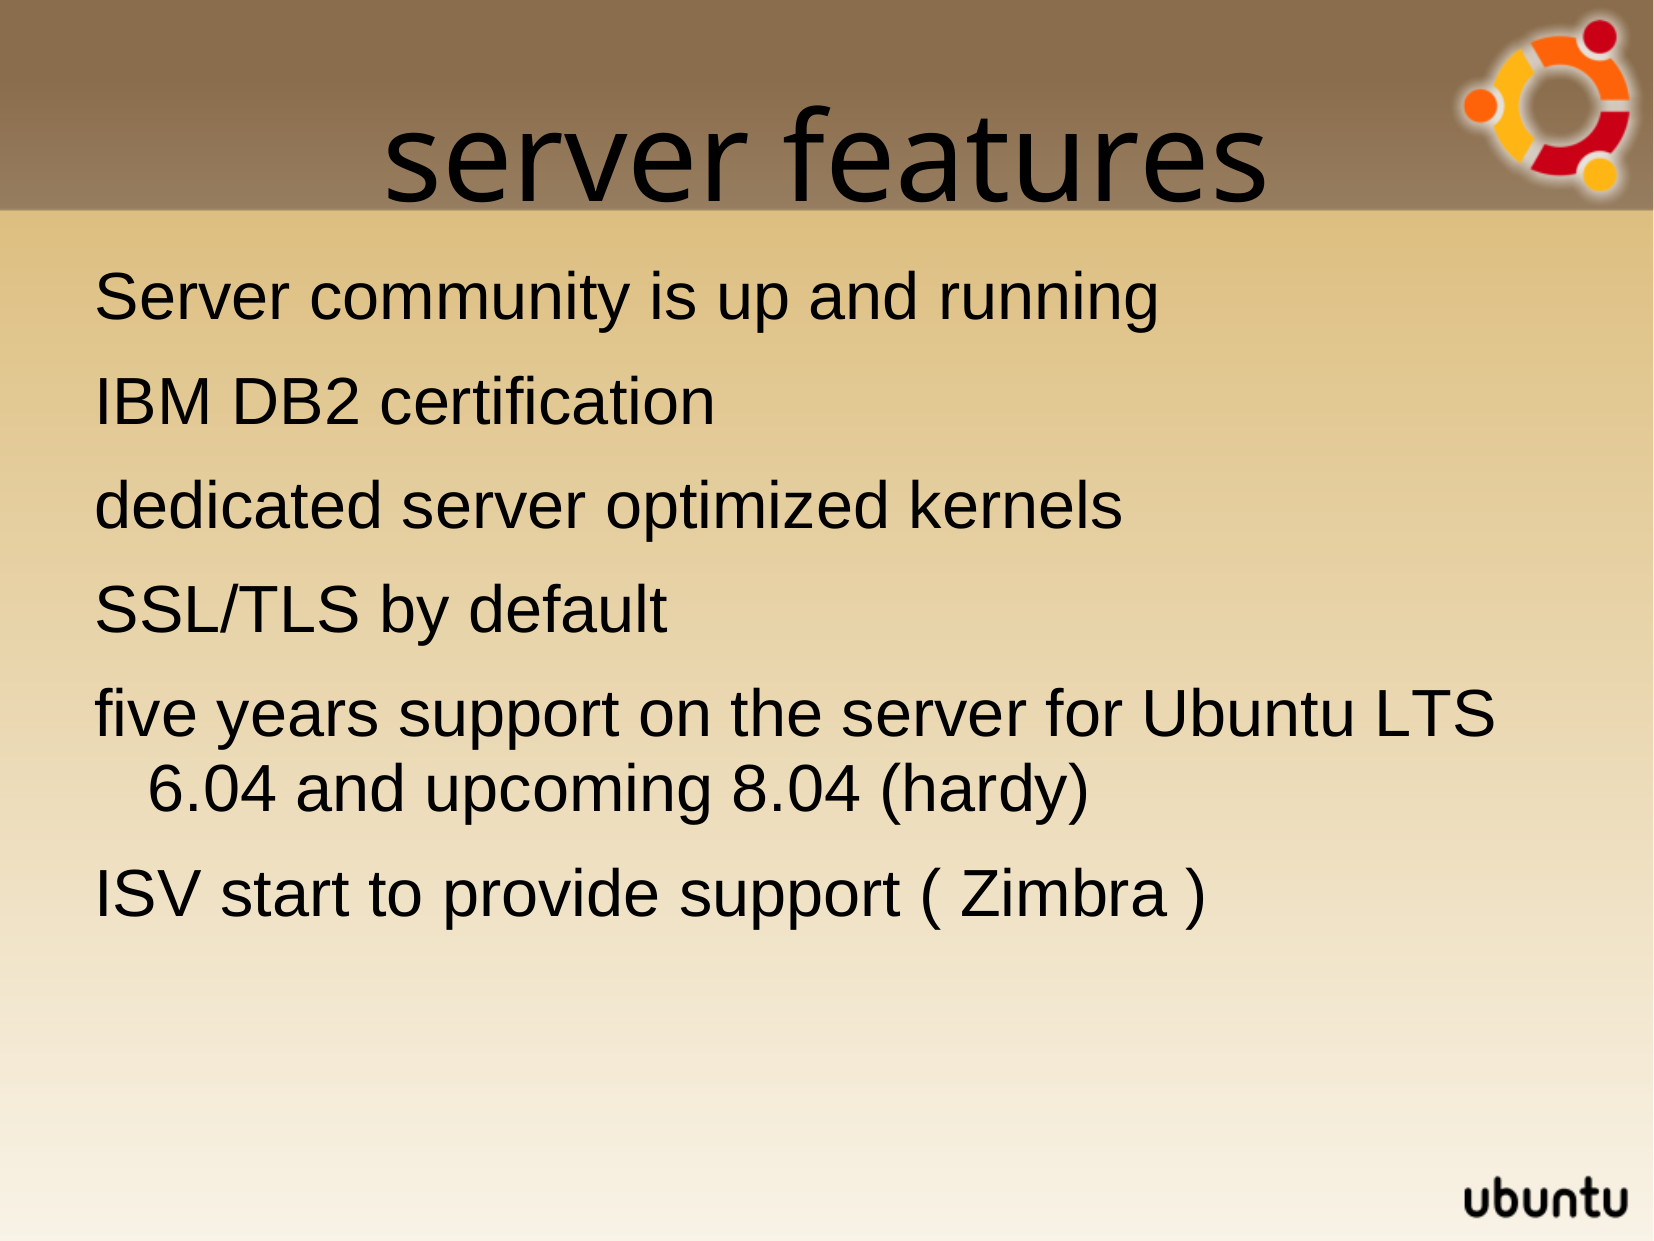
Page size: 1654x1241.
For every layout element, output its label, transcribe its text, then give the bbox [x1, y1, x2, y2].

picture [0, 0, 1654, 1241]
list Server community is up and running IBM DB2 certification dedicated server optimized kernels SSL/TLS by default five years support on the server for Ubuntu LTS 6.04 and upcoming 8.04 (hardy) ISV start to provide support ( Zimbra ) [76, 259, 1565, 1102]
title server features [82, 56, 1571, 250]
